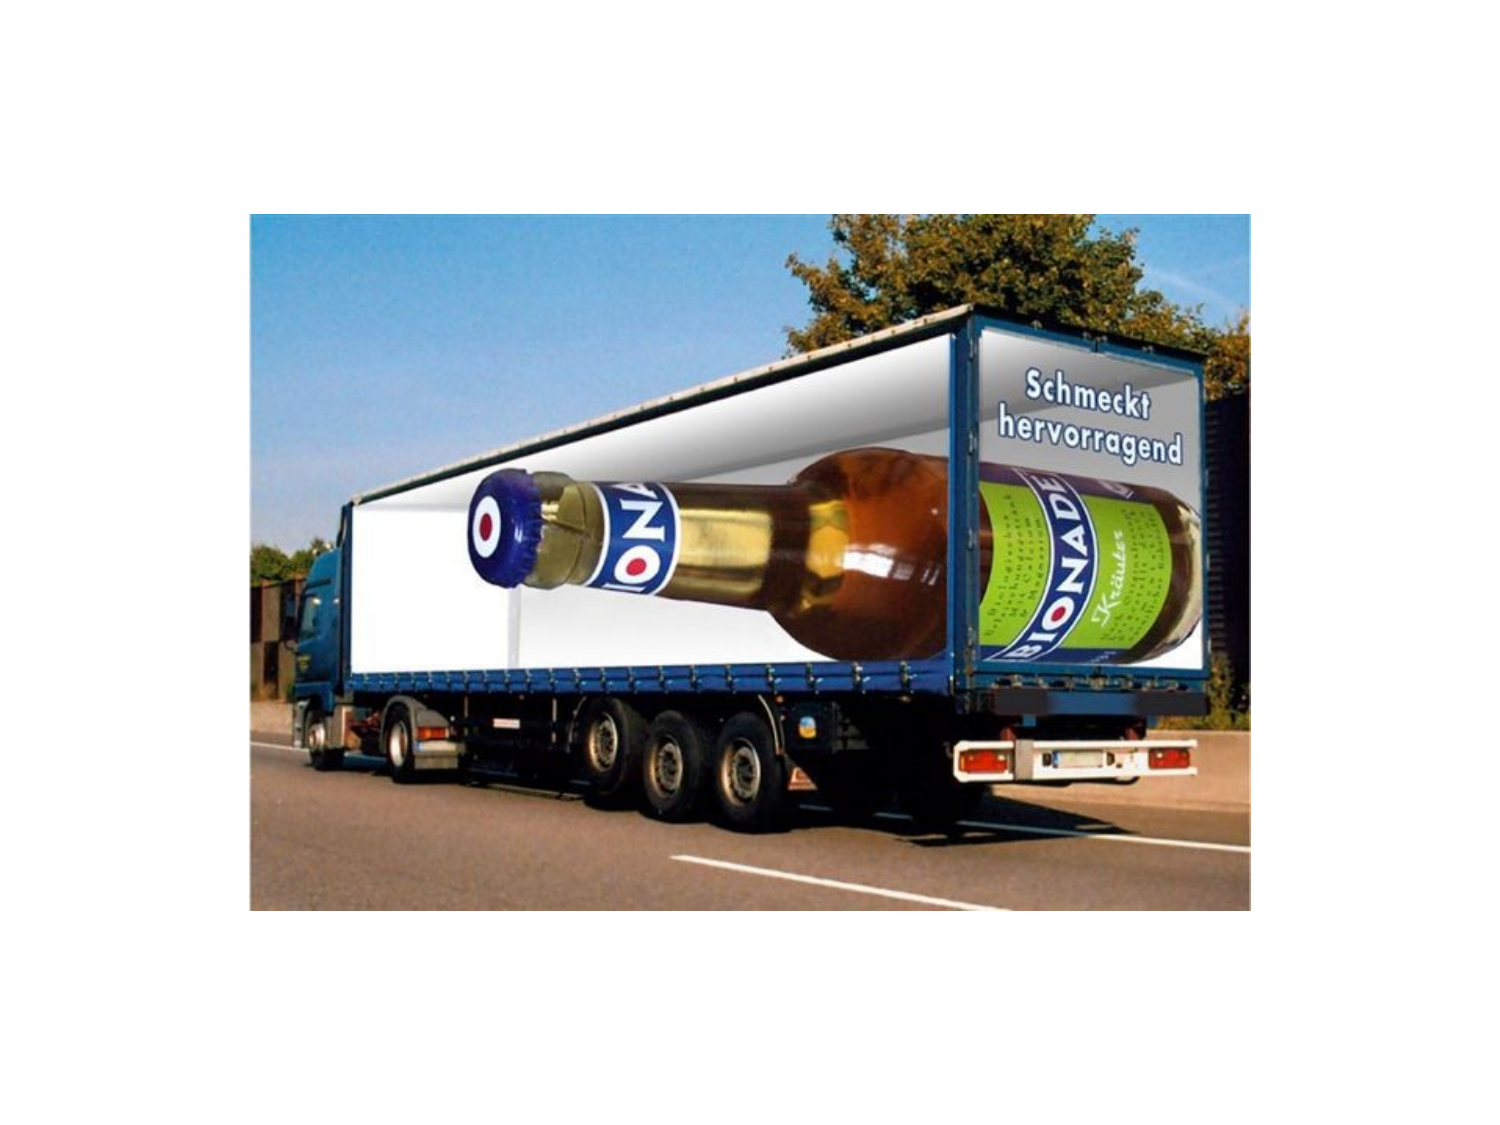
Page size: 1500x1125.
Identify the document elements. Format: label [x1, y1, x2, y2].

picture [249, 214, 1251, 911]
